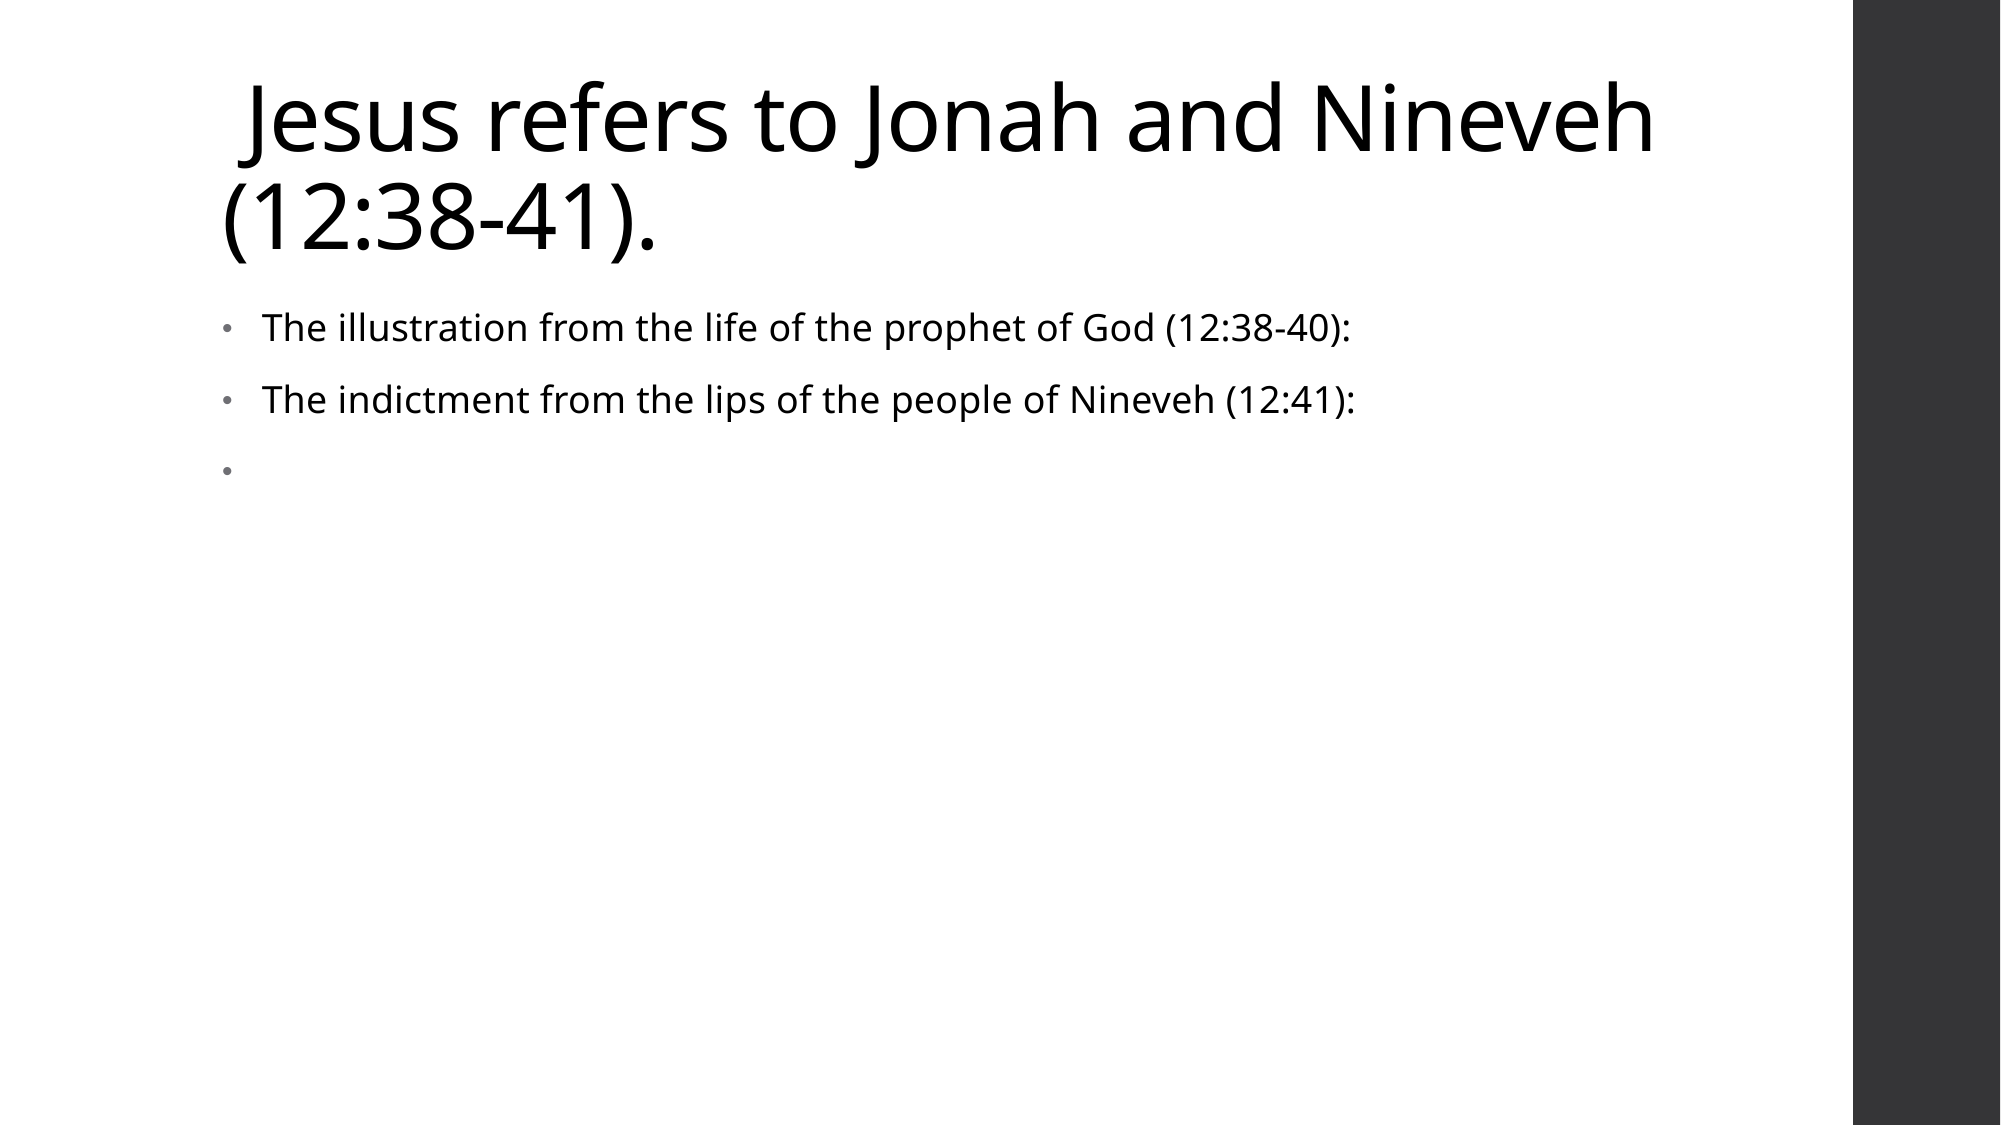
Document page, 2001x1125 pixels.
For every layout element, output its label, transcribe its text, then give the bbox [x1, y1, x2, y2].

list The illustration from the life of the prophet of God (12:38-40): The indictment from the lips of the people of Nineveh (12:41): [206, 299, 1617, 1014]
title Jesus refers to Jonah and Nineveh (12:38-41). [206, 60, 1797, 278]
